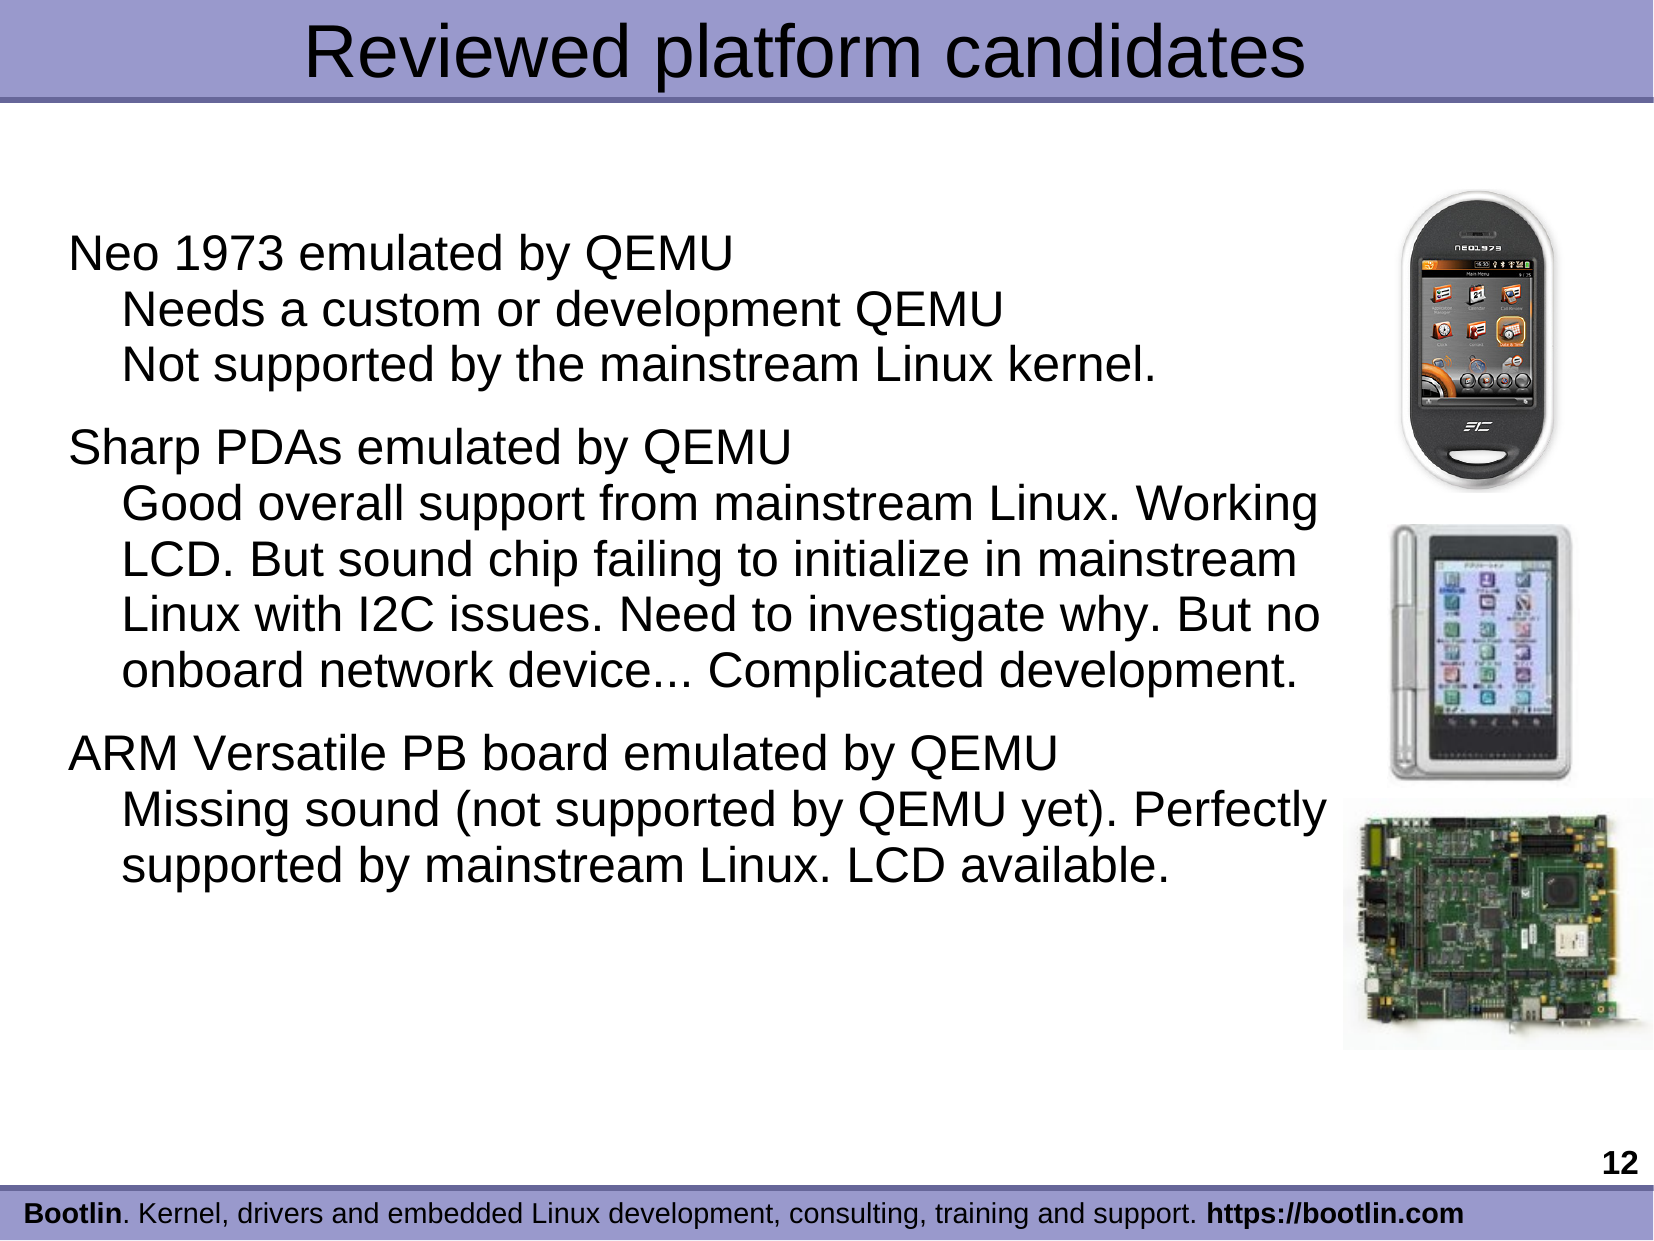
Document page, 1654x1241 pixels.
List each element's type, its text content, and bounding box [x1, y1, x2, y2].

picture [1387, 187, 1569, 493]
title Reviewed platform candidates [60, 5, 1551, 97]
picture [1387, 524, 1580, 788]
picture [1343, 798, 1654, 1051]
list Neo 1973 emulated by QEMU Needs a custom or development QEMU Not supported by the mainstream Linux kernel. Sharp PDAs emulated by QEMU Good overall support from mainstream Linux. Working LCD. But sound chip failing to initialize in mainstream Linux with I2C issues. Need to investigate why. But no onboard network device... Complicated development. ARM Versatile PB board emulated by QEMU Missing sound (not supported by QEMU yet). Perfectly supported by mainstream Linux. LCD available. [50, 225, 1388, 1075]
